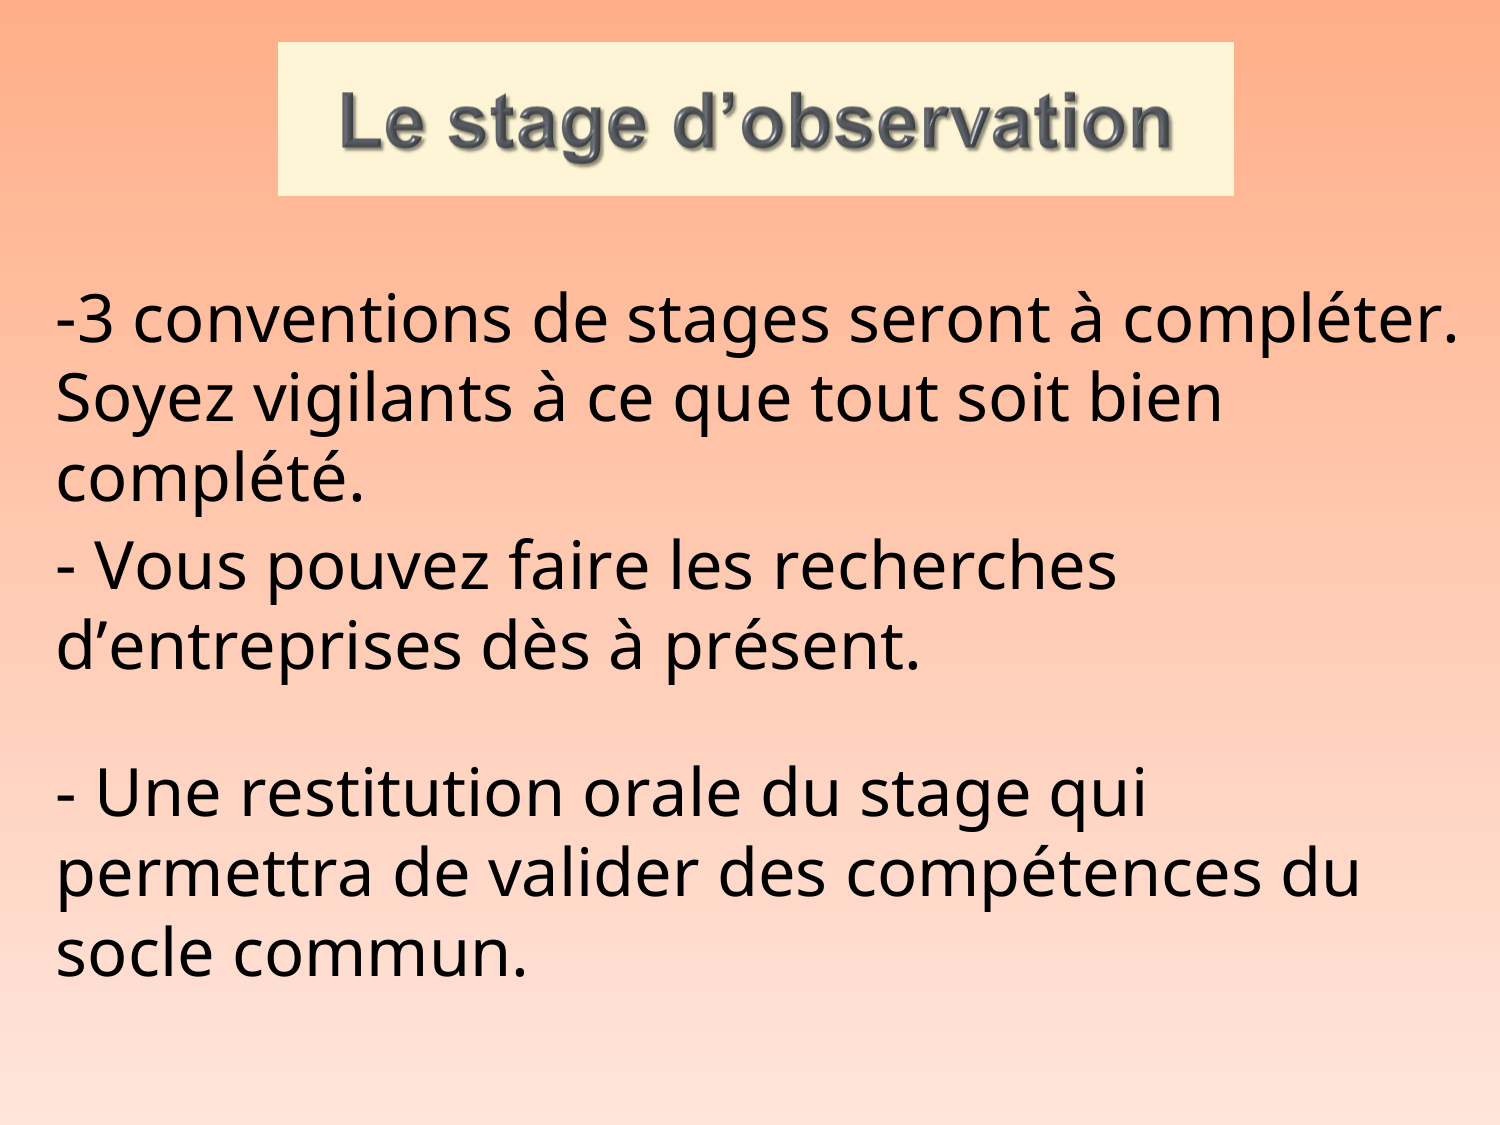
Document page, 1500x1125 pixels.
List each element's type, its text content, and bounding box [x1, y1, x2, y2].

text_box Vous pouvez faire les recherches d’entreprises dès à présent. [41, 515, 1500, 691]
text_box - Une restitution orale du stage qui permettra de valider des compétences du socle commun. [41, 742, 1500, 998]
picture [277, 41, 1235, 197]
text_box 3 conventions de stages seront à compléter. Soyez vigilants à ce que tout soit bien complété. [41, 267, 1500, 515]
